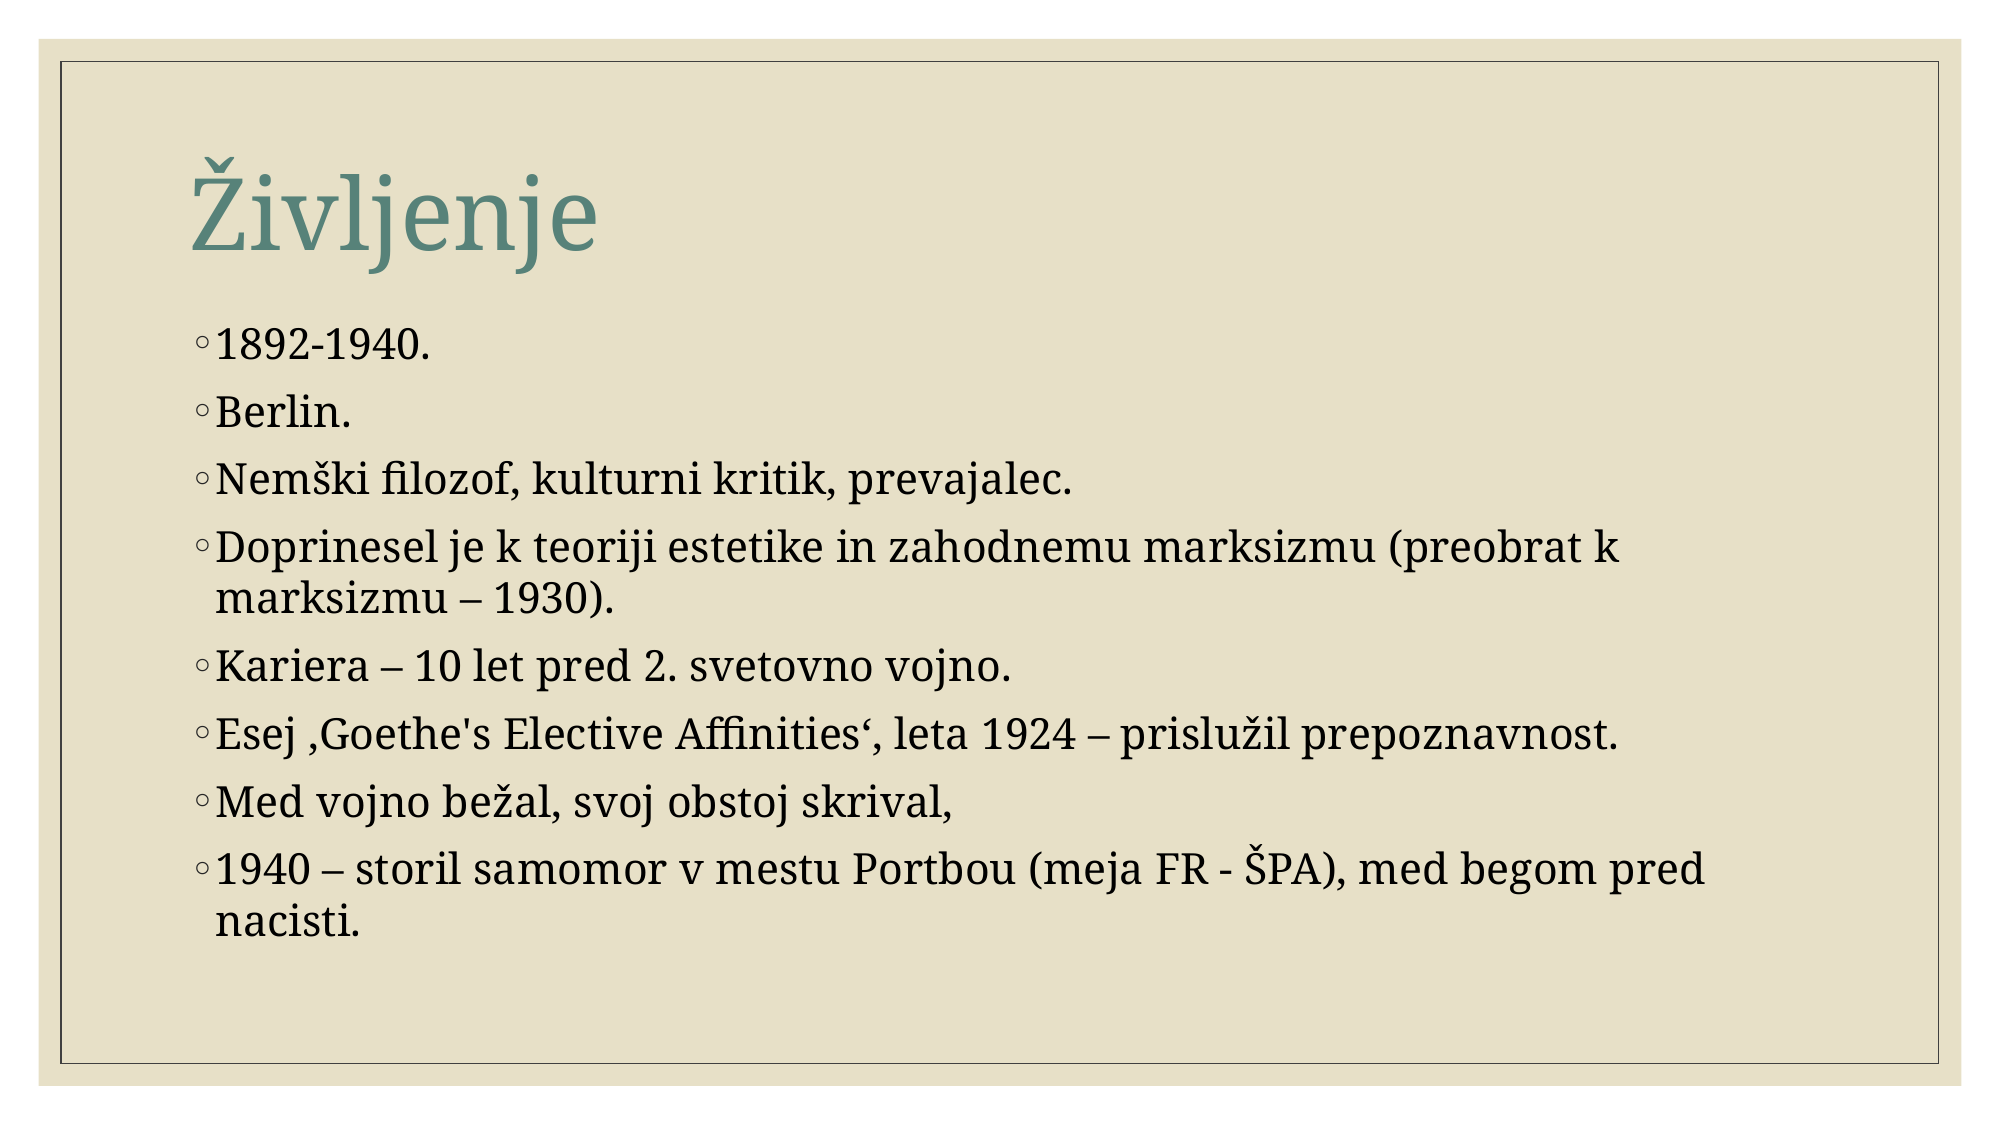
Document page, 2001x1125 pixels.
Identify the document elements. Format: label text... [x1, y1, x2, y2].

list 1892-1940. Berlin. Nemški filozof, kulturni kritik, prevajalec. Doprinesel je k teoriji estetike in zahodnemu marksizmu (preobrat k marksizmu – 1930). Kariera – 10 let pred 2. svetovno vojno. Esej ‚Goethe's Elective Affinities‘, leta 1924 – prislužil prepoznavnost. Med vojno bežal, svoj obstoj skrival, 1940 – storil samomor v mestu Portbou (meja FR - ŠPA), med begom pred nacisti. [174, 308, 1825, 954]
title Življenje [174, 105, 1825, 308]
